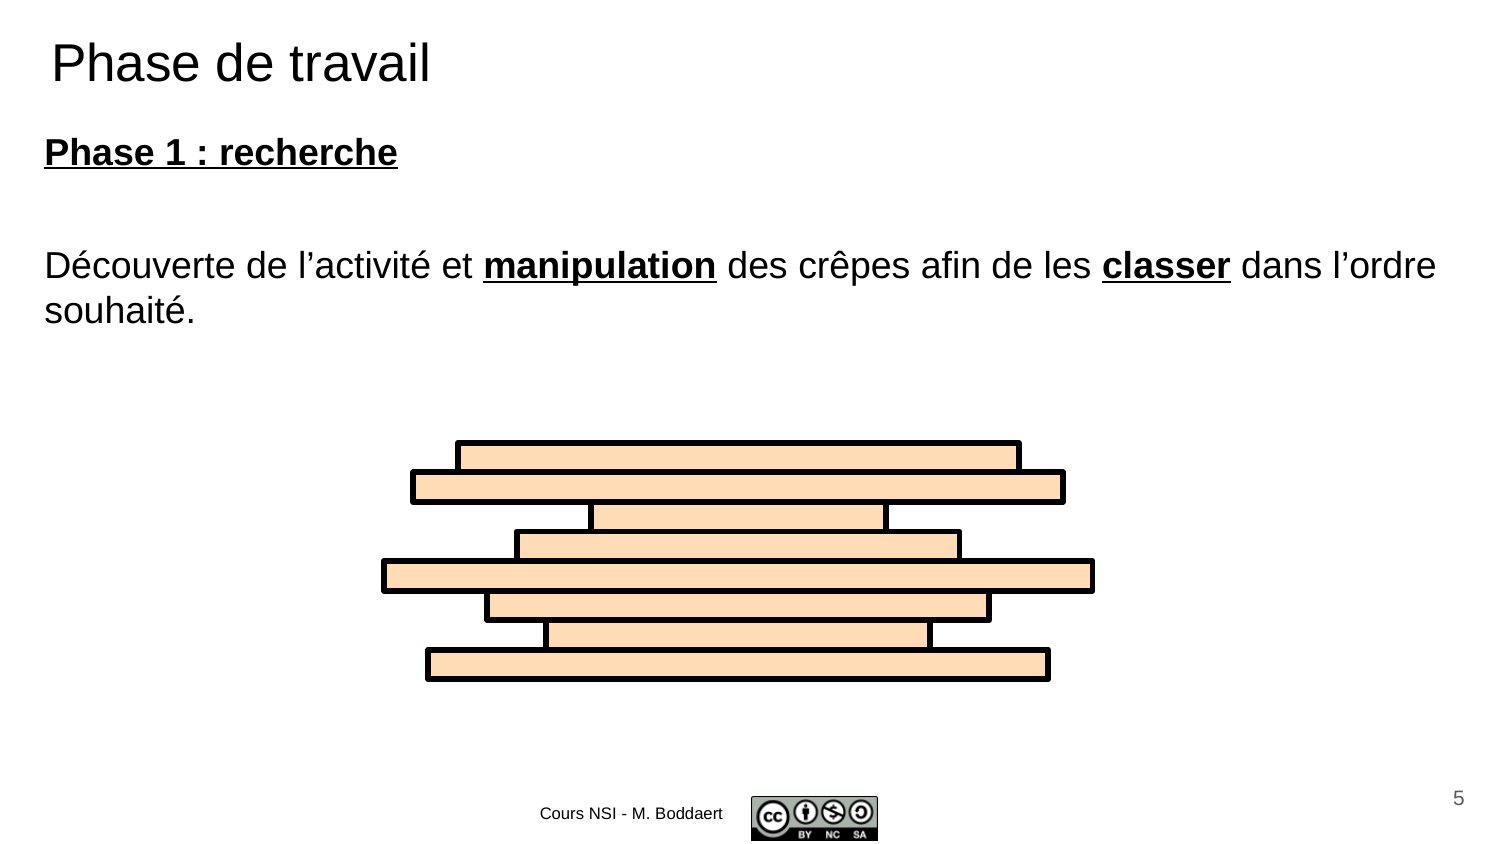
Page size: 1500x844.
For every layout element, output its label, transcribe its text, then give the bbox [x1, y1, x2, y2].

picture [751, 796, 878, 841]
text_box [383, 442, 1093, 680]
title Phase de travail [51, 13, 1449, 108]
text_box Phase 1 : recherche Découverte de l’activité et manipulation des crêpes afin de les classer dans l’ordre souhaité. [29, 120, 1477, 237]
slide_number <numéro> [1389, 764, 1480, 830]
